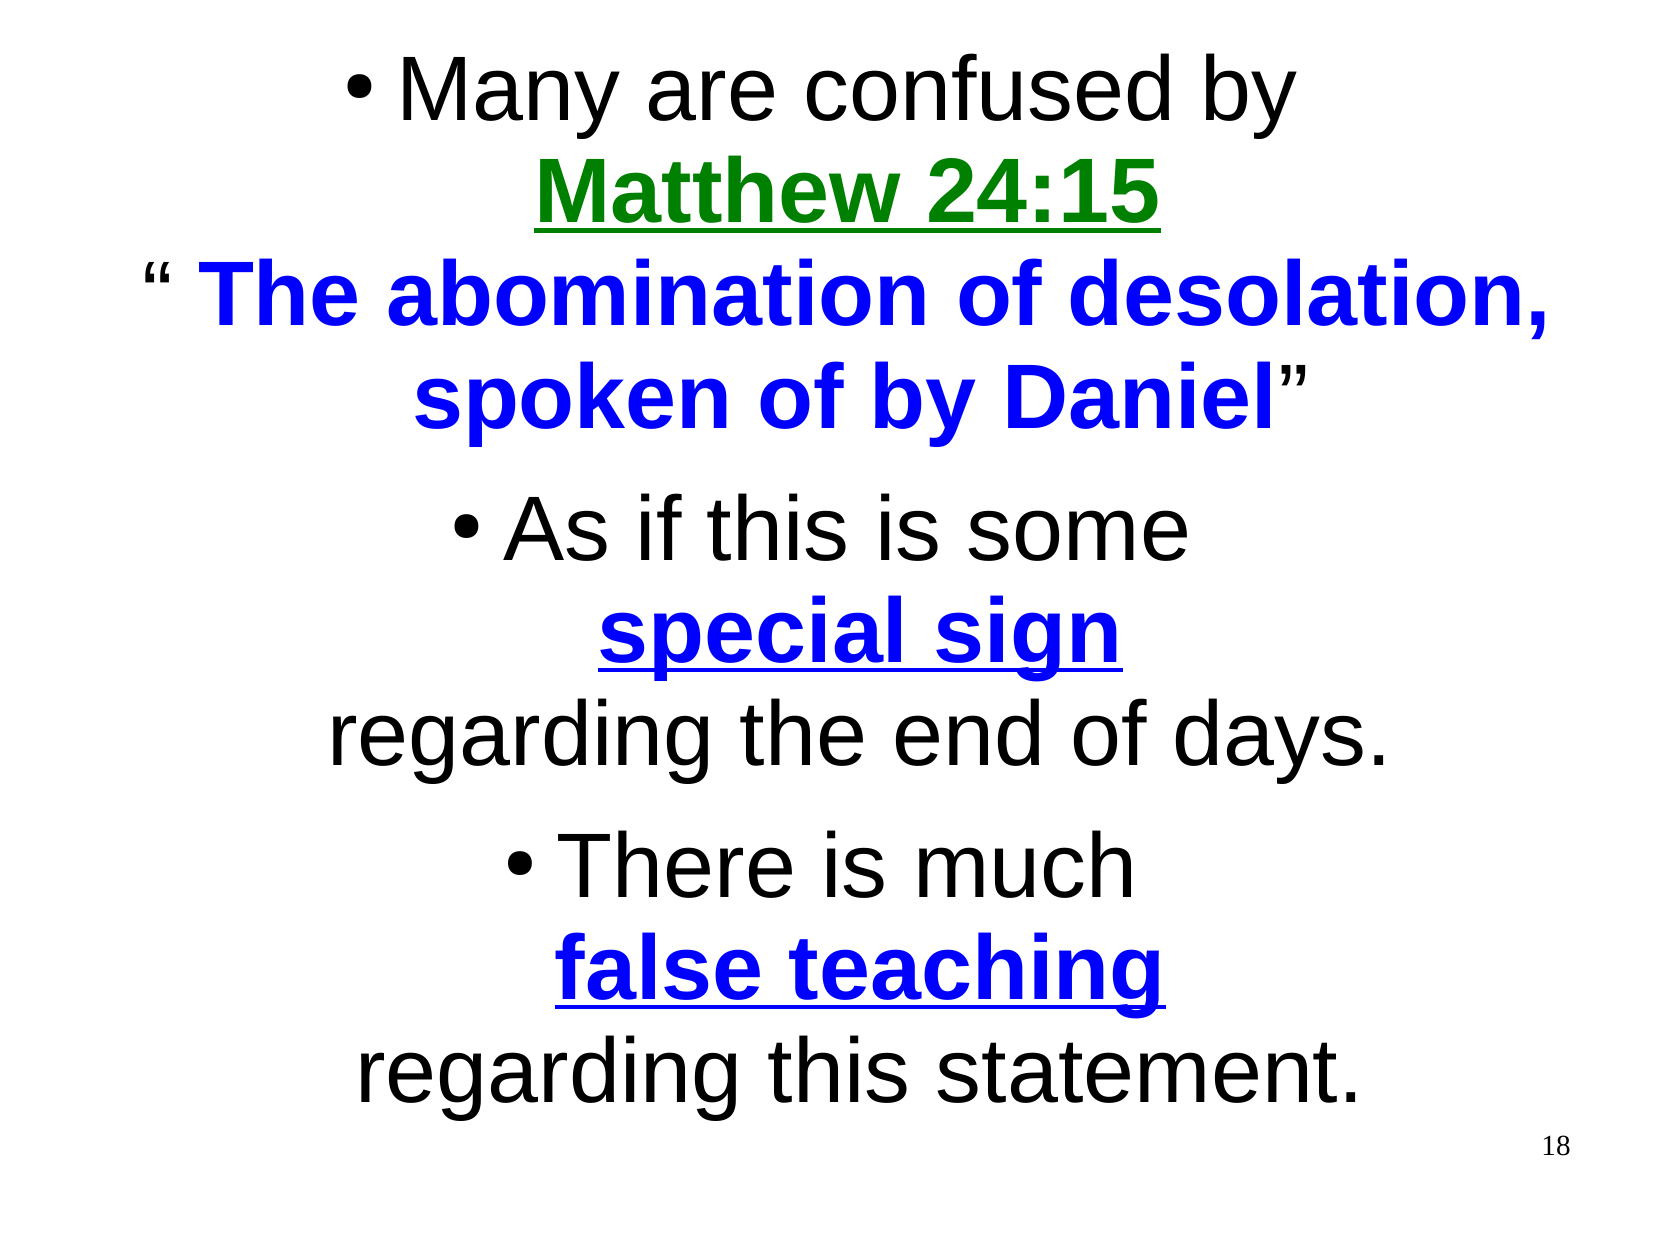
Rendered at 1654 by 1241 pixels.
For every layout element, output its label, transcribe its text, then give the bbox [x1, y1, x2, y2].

list Many are confused by Matthew 24:15 “ The abomination of desolation, spoken of by Daniel” As if this is some special sign regarding the end of days. There is much false teaching regarding this statement. [37, 37, 1613, 1201]
